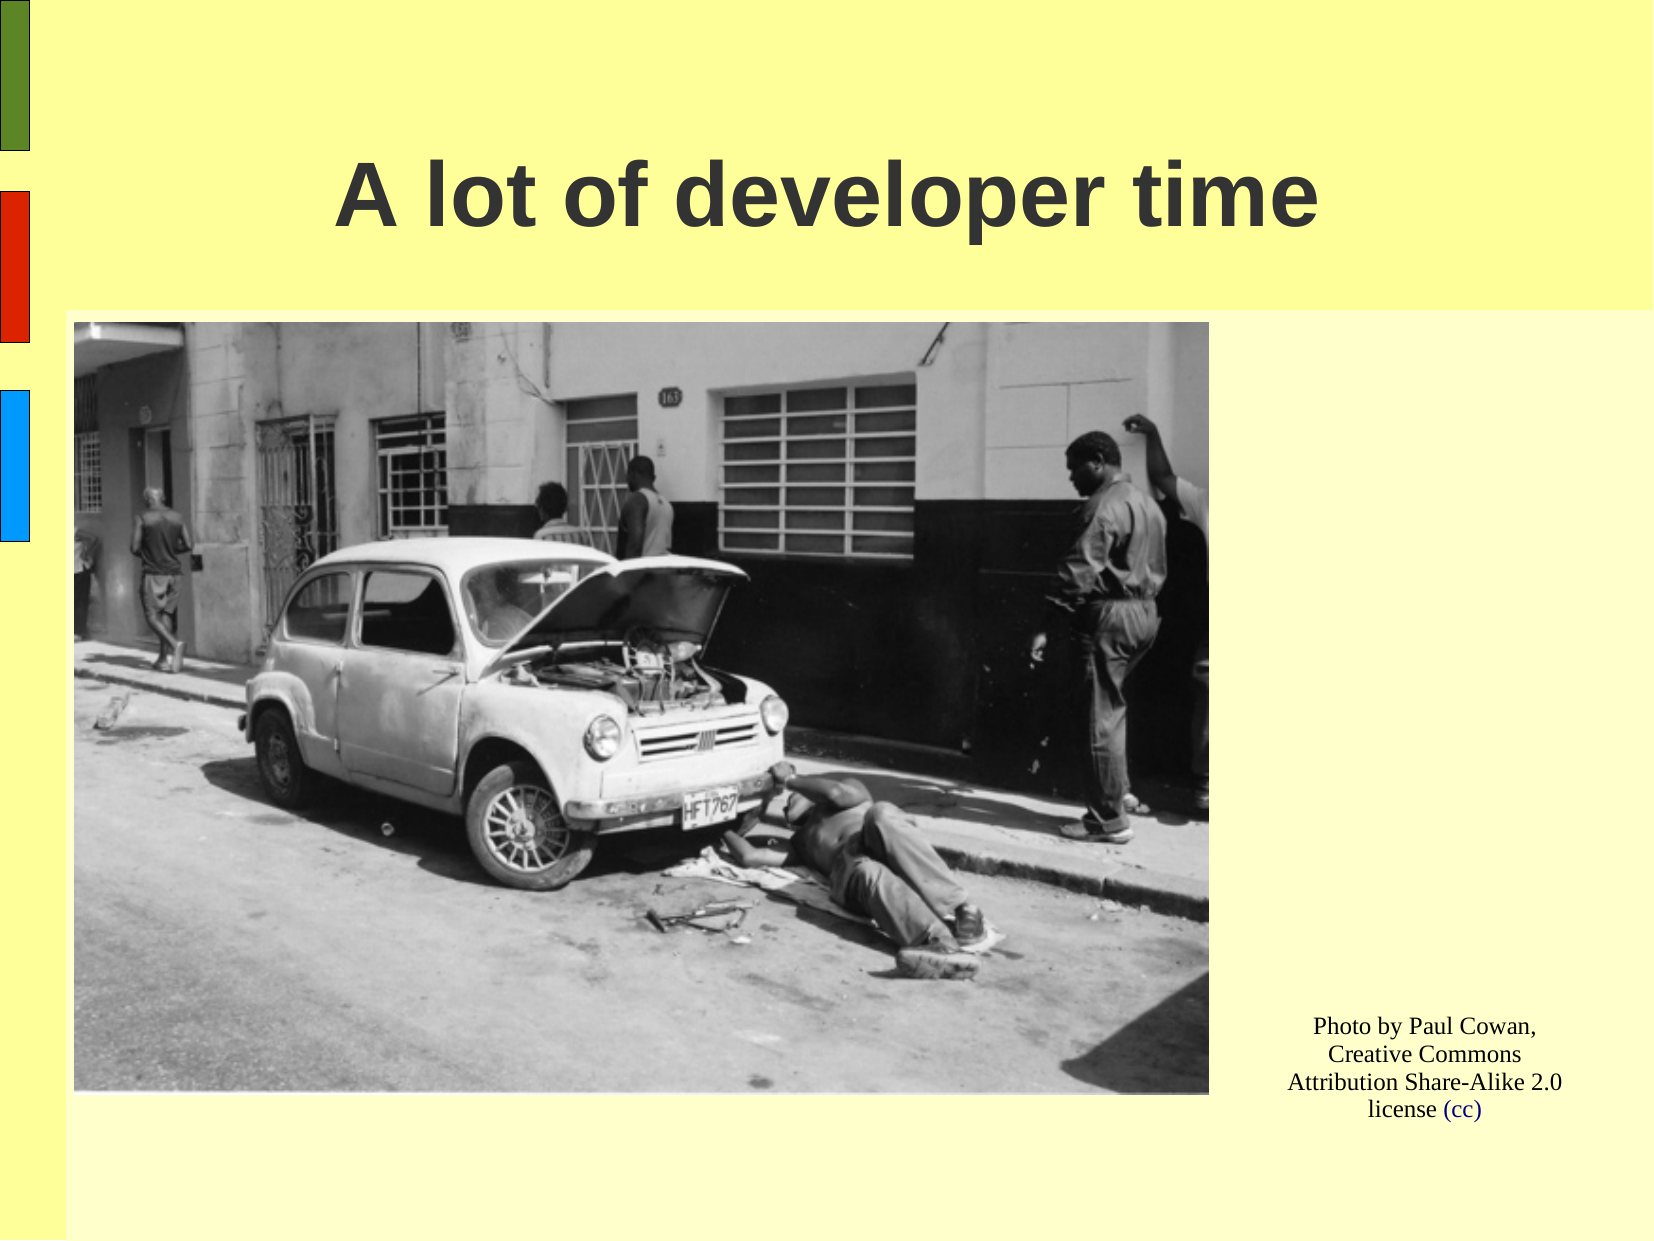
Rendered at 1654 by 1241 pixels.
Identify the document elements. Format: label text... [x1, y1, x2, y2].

picture [74, 322, 1209, 1095]
title A lot of developer time [121, 91, 1534, 299]
text_box Photo by Paul Cowan, Creative Commons Attribution Share-Alike 2.0 license (cc) [1274, 1012, 1575, 1142]
